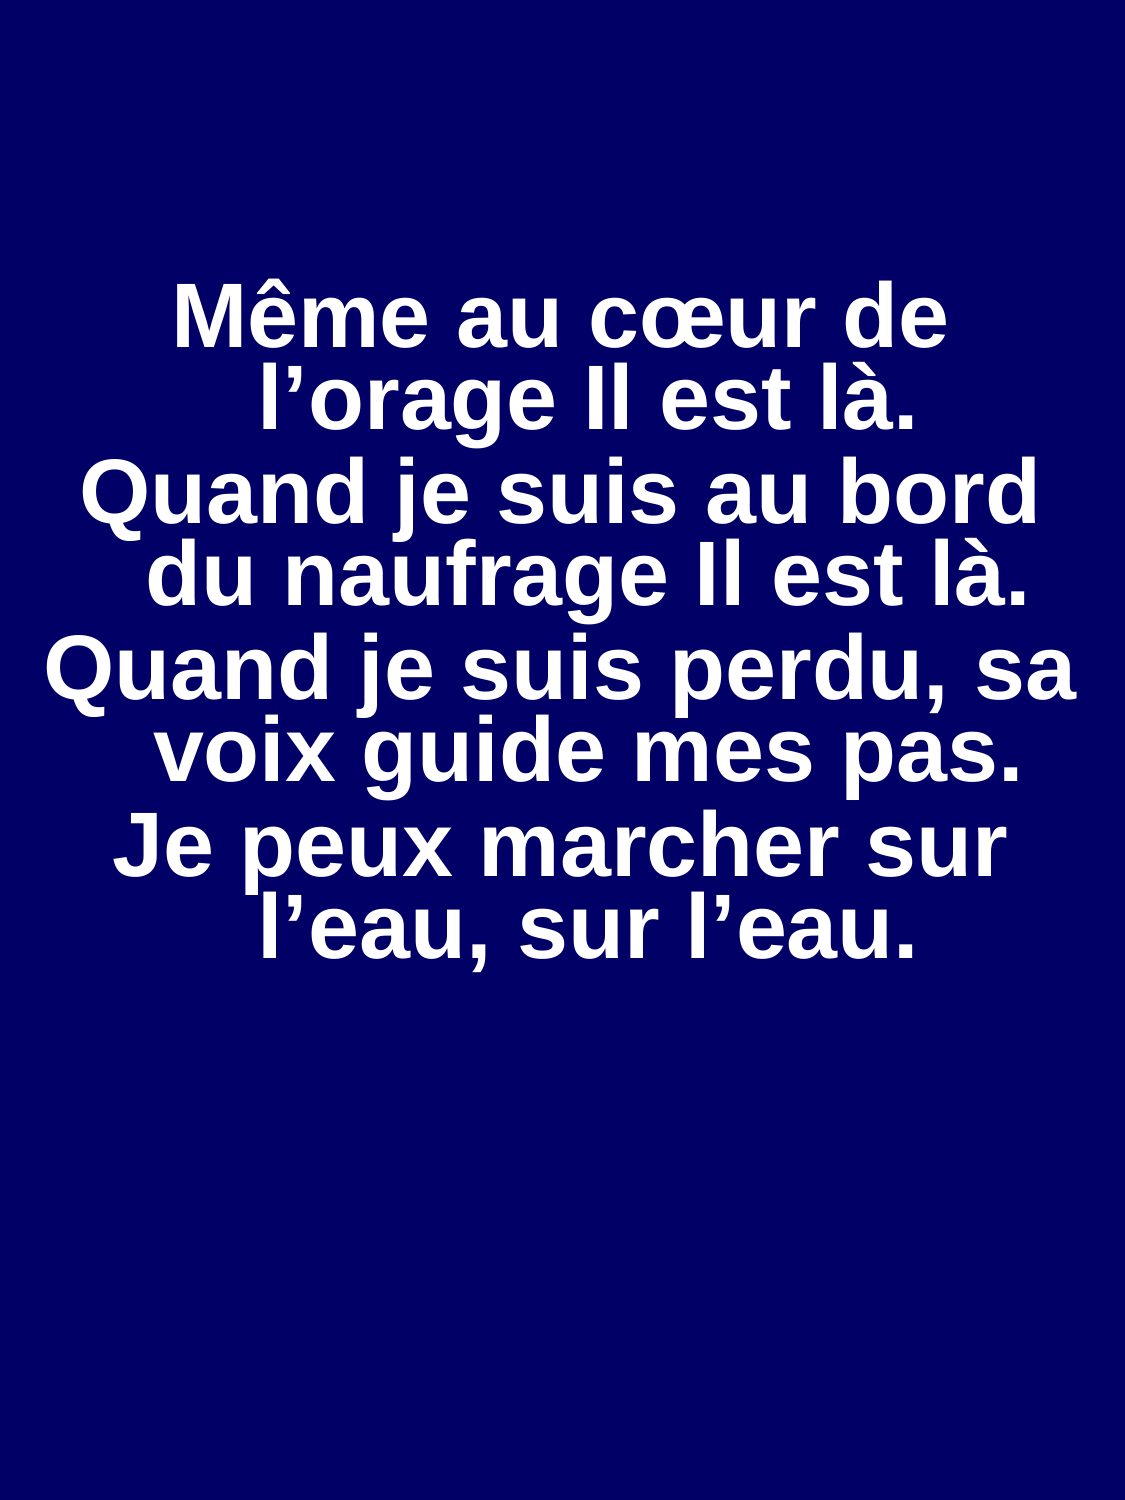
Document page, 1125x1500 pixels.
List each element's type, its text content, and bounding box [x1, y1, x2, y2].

text_box Même au cœur de l’orage Il est là. Quand je suis au bord du naufrage Il est là. Quand je suis perdu, sa voix guide mes pas. Je peux marcher sur l’eau, sur l’eau. [11, 35, 1110, 1441]
